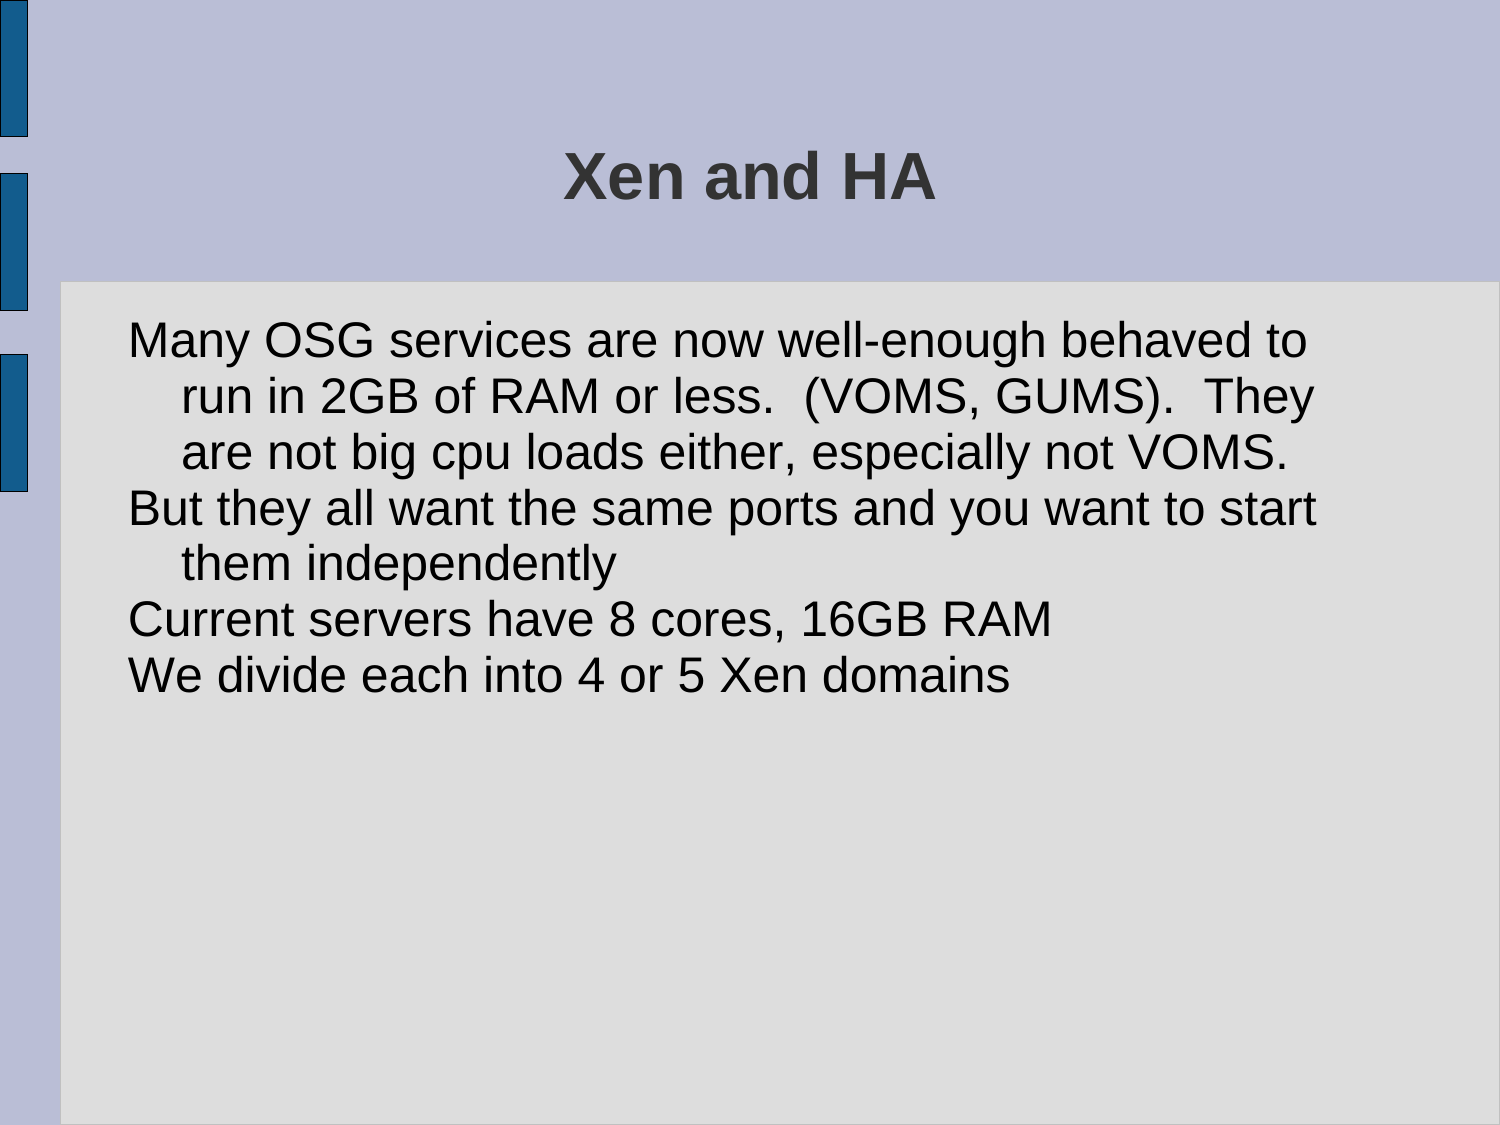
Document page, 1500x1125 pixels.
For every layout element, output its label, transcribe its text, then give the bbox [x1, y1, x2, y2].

title Xen and HA [110, 82, 1392, 271]
list Many OSG services are now well-enough behaved to run in 2GB of RAM or less. (VOMS, GUMS). They are not big cpu loads either, especially not VOMS. But they all want the same ports and you want to start them independently Current servers have 8 cores, 16GB RAM We divide each into 4 or 5 Xen domains [110, 312, 1392, 1022]
